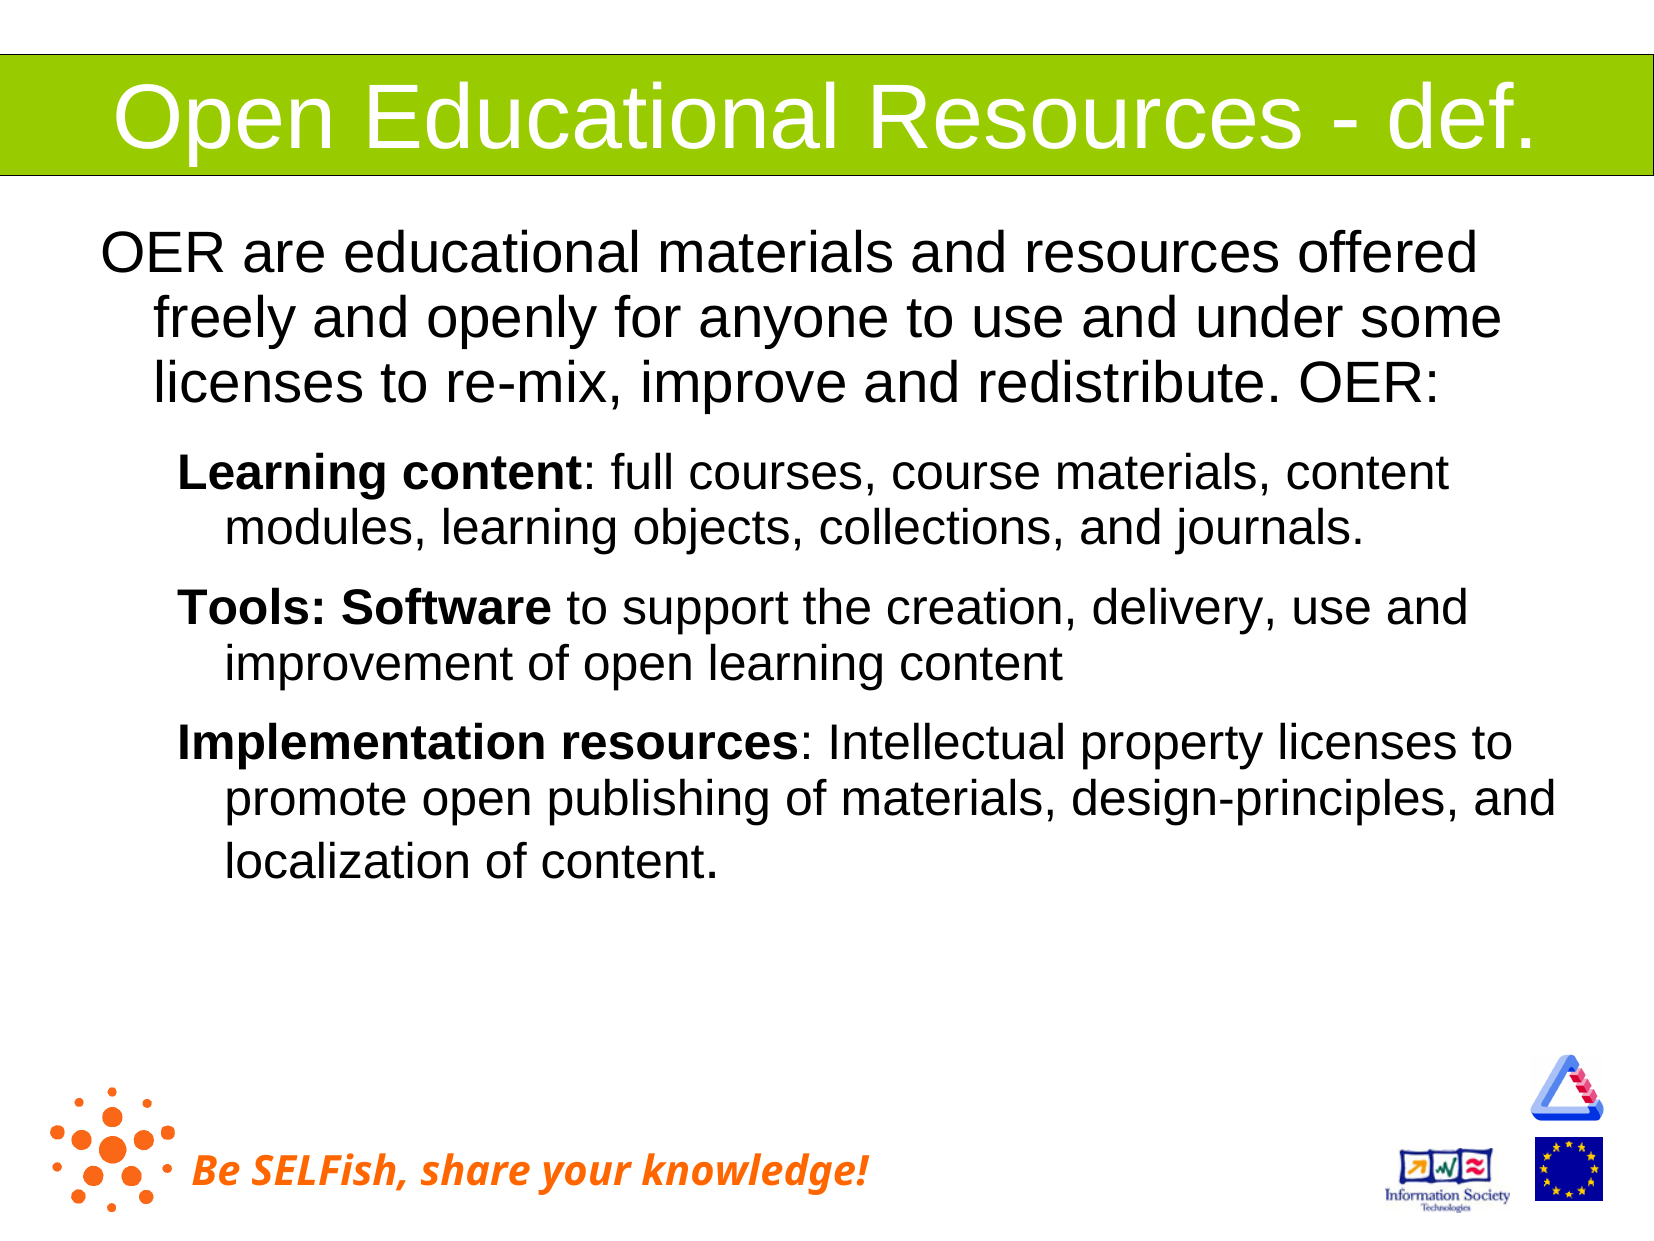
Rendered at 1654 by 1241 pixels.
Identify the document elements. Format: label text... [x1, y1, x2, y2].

list OER are educational materials and resources offered freely and openly for anyone to use and under some licenses to re-mix, improve and redistribute. OER: Learning content: full courses, course materials, content modules, learning objects, collections, and journals. Tools: Software to support the creation, delivery, use and improvement of open learning content Implementation resources: Intellectual property licenses to promote open publishing of materials, design-principles, and localization of content. [82, 219, 1571, 1092]
picture [1535, 1137, 1603, 1201]
picture [1385, 1148, 1510, 1213]
title Open Educational Resources - def. [82, 48, 1571, 185]
picture [1530, 1054, 1604, 1122]
picture [50, 1087, 175, 1212]
